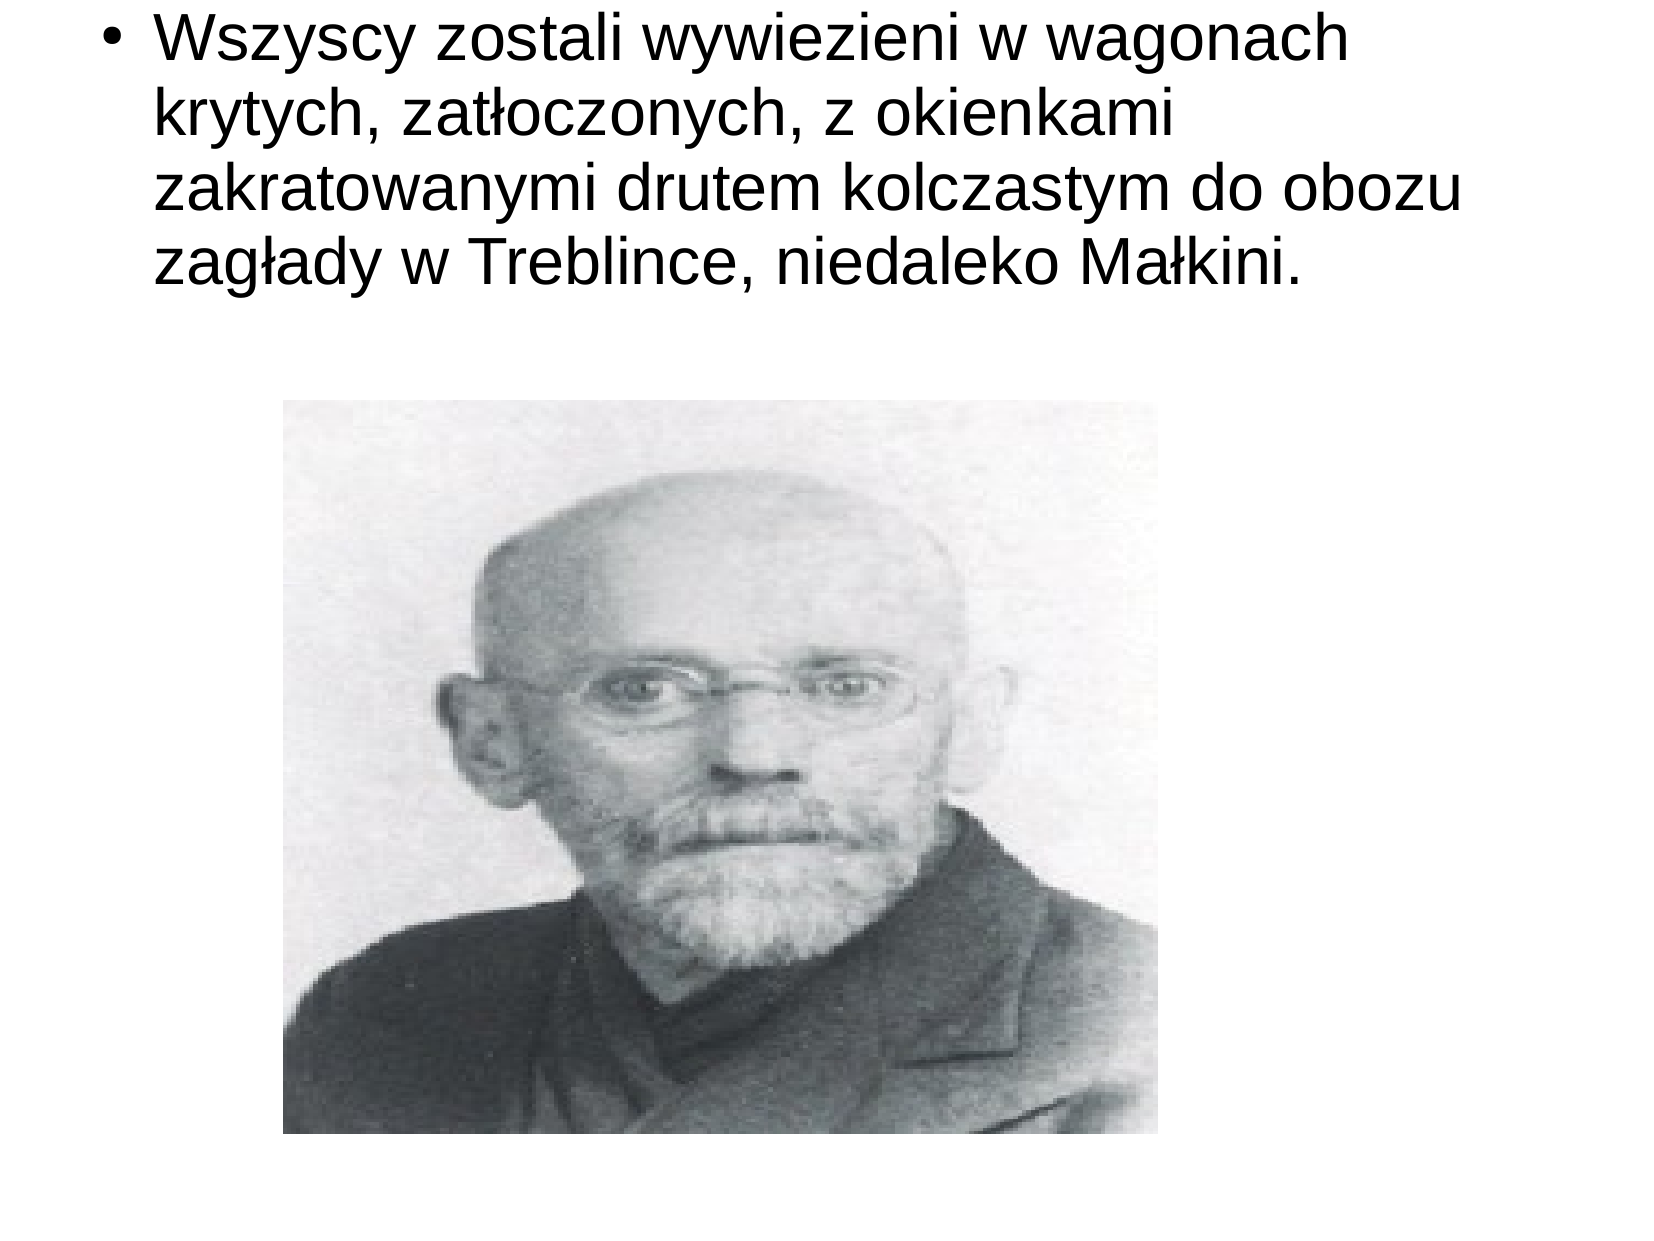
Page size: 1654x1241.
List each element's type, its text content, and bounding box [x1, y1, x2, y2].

list Wszyscy zostali wywiezieni w wagonach krytych, zatłoczonych, z okienkami zakratowanymi drutem kolczastym do obozu zagłady w Treblince, niedaleko Małkini. [82, 0, 1571, 1109]
picture [283, 400, 1158, 1134]
